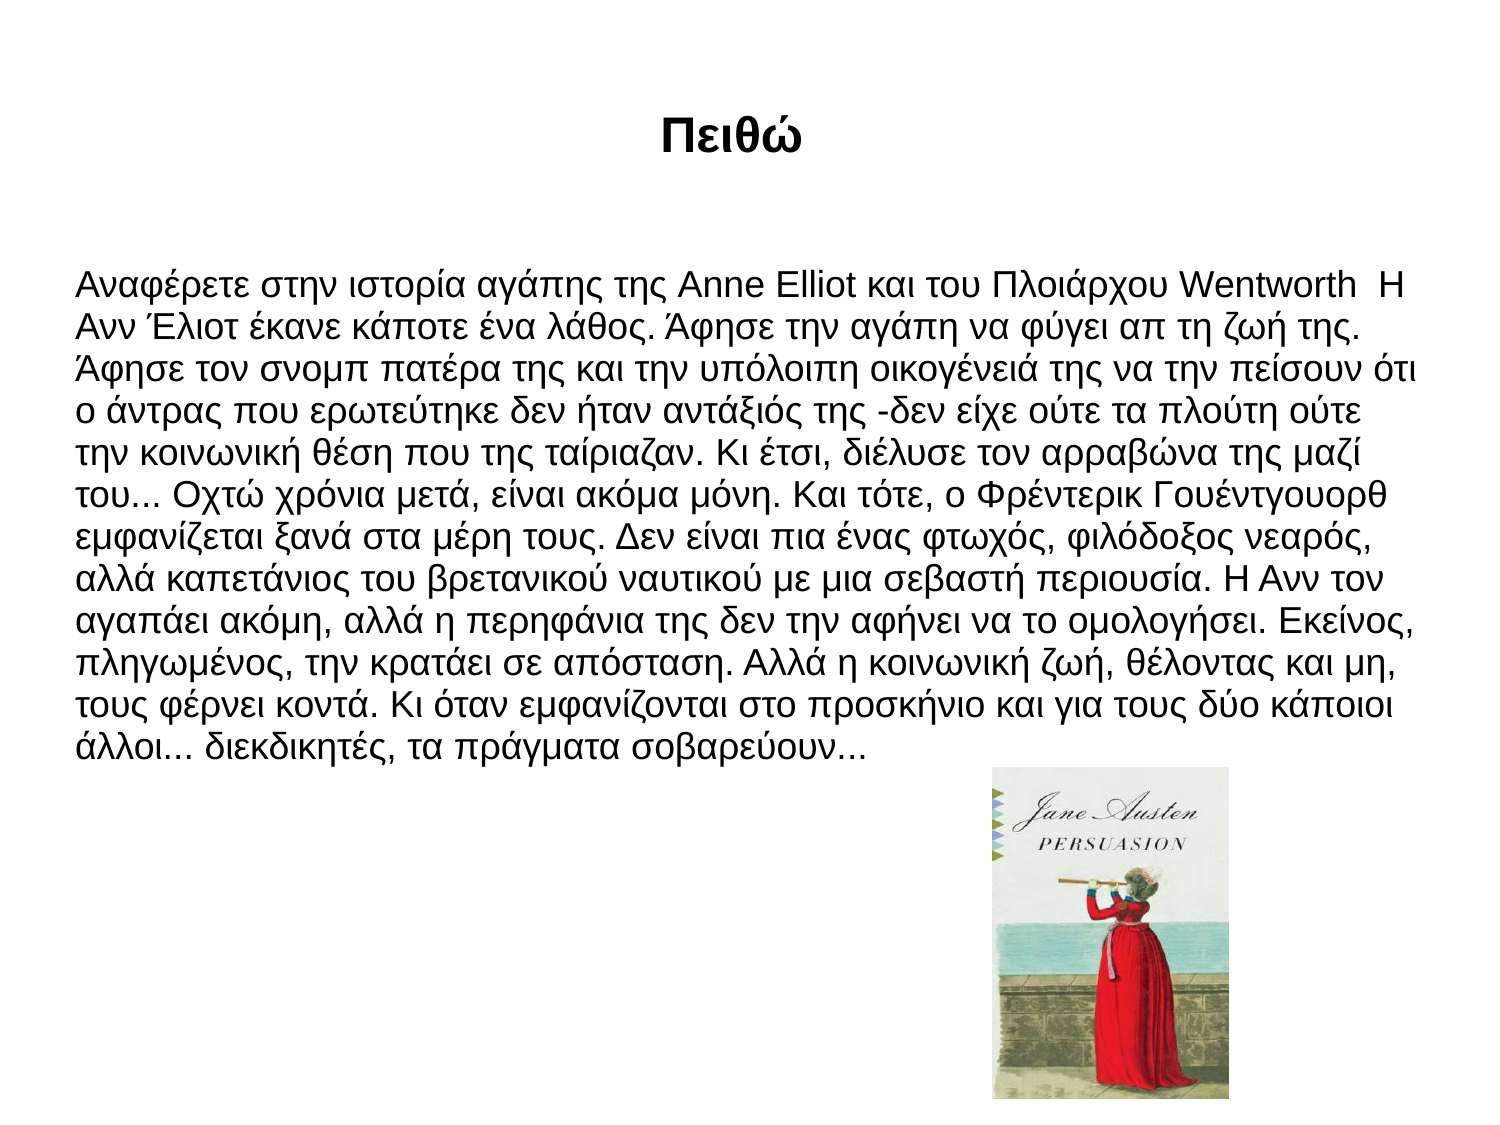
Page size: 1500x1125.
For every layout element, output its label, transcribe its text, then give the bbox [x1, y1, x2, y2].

title Πειθώ [94, 21, 1370, 249]
list Αναφέρετε στην ιστορία αγάπης της Anne Elliot και του Πλοιάρχου Wentworth Η Ανν Έλιοτ έκανε κάποτε ένα λάθος. Άφησε την αγάπη να φύγει απ τη ζωή της. Άφησε τον σνομπ πατέρα της και την υπόλοιπη οικογένειά της να την πείσουν ότι ο άντρας που ερωτεύτηκε δεν ήταν αντάξιός της -δεν είχε ούτε τα πλούτη ούτε την κοινωνική θέση που της ταίριαζαν. Κι έτσι, διέλυσε τον αρραβώνα της μαζί του... Οχτώ χρόνια μετά, είναι ακόμα μόνη. Και τότε, ο Φρέντερικ Γουέντγουορθ εμφανίζεται ξανά στα μέρη τους. Δεν είναι πια ένας φτωχός, φιλόδοξος νεαρός, αλλά καπετάνιος του βρετανικού ναυτικού με μια σεβαστή περιουσία. Η Ανν τον αγαπάει ακόμη, αλλά η περηφάνια της δεν την αφήνει να το ομολογήσει. Εκείνος, πληγωμένος, την κρατάει σε απόσταση. Αλλά η κοινωνική ζωή, θέλοντας και μη, τους φέρνει κοντά. Κι όταν εμφανίζονται στο προσκήνιο και για τους δύο κάποιοι άλλοι... διεκδικητές, τα πράγματα σοβαρεύουν... [75, 263, 1425, 991]
picture [992, 767, 1229, 1099]
